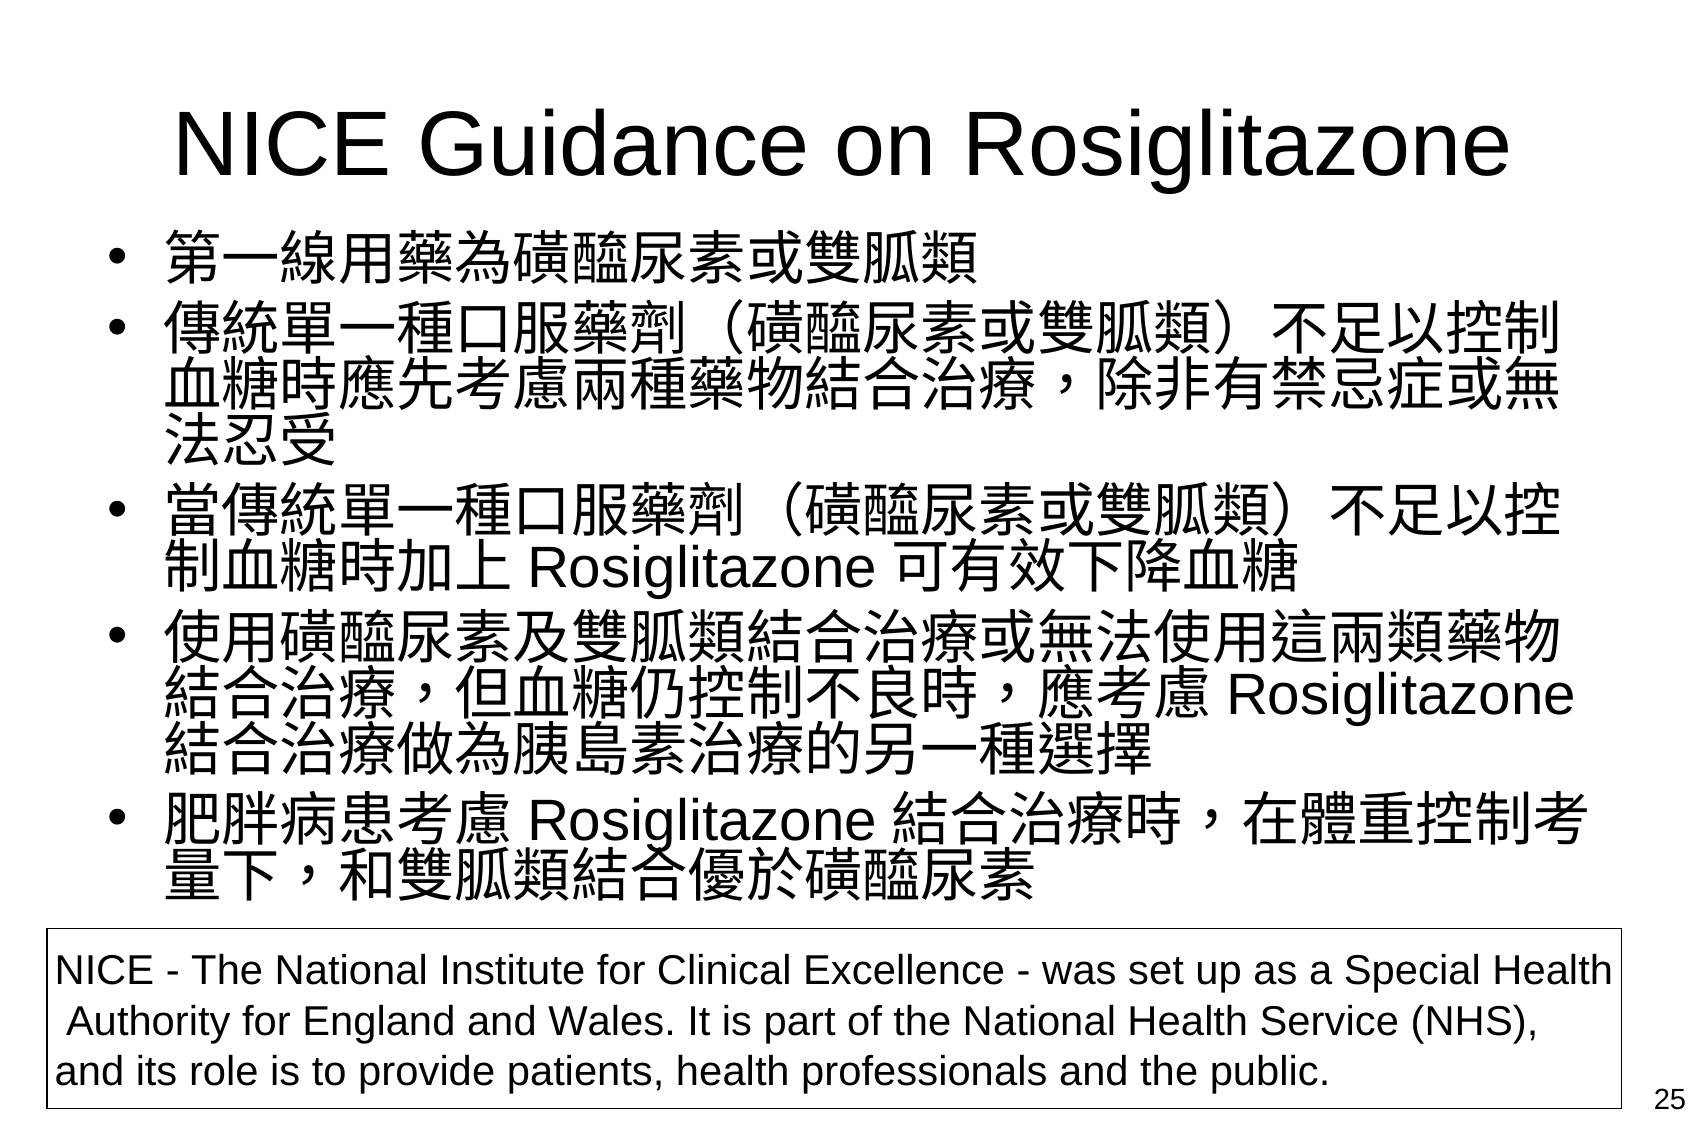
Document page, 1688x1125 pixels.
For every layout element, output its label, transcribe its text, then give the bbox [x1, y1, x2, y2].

text_box NICE - The National Institute for Clinical Excellence - was set up as a Special Health Authority for England and Wales. It is part of the National Health Service (NHS), and its role is to provide patients, health professionals and the public. [46, 928, 1622, 1109]
title NICE Guidance on Rosiglitazone [84, 45, 1604, 233]
list 第一線用藥為磺醯尿素或雙胍類 傳統單一種口服藥劑（磺醯尿素或雙胍類）不足以控制血糖時應先考慮兩種藥物結合治療，除非有禁忌症或無法忍受 當傳統單一種口服藥劑（磺醯尿素或雙胍類）不足以控制血糖時加上Rosiglitazone可有效下降血糖 使用磺醯尿素及雙胍類結合治療或無法使用這兩類藥物結合治療，但血糖仍控制不良時，應考慮Rosiglitazone 結合治療做為胰島素治療的另一種選擇 肥胖病患考慮Rosiglitazone結合治療時，在體重控制考量下，和雙胍類結合優於磺醯尿素 [99, 220, 1619, 928]
